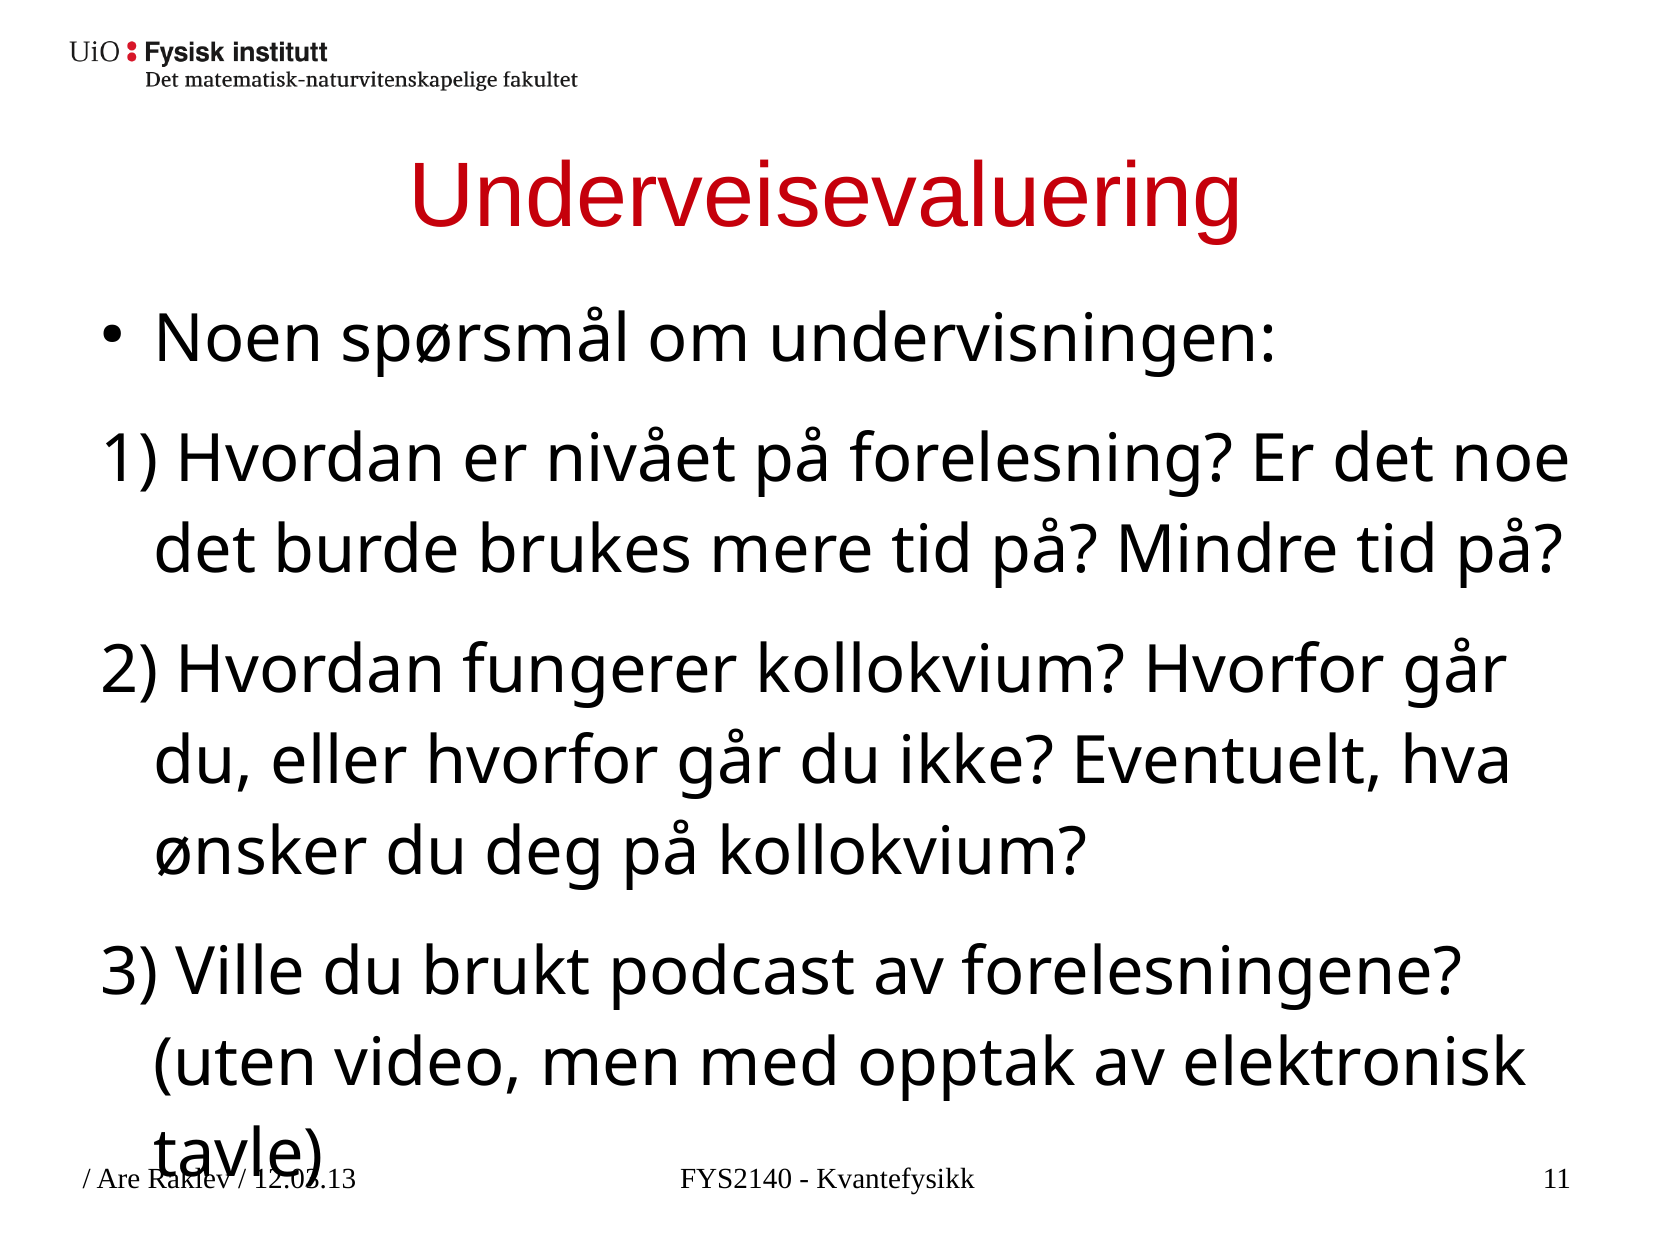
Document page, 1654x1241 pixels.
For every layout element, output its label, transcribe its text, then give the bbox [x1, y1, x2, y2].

list Noen spørsmål om undervisningen: Hvordan er nivået på forelesning? Er det noe det burde brukes mere tid på? Mindre tid på? Hvordan fungerer kollokvium? Hvorfor går du, eller hvorfor går du ikke? Eventuelt, hva ønsker du deg på kollokvium? Ville du brukt podcast av forelesningene? (uten video, men med opptak av elektronisk tavle) Andre kommentarer & idéer. [82, 290, 1576, 1094]
title Underveisevaluering [82, 90, 1571, 290]
picture [68, 37, 581, 93]
